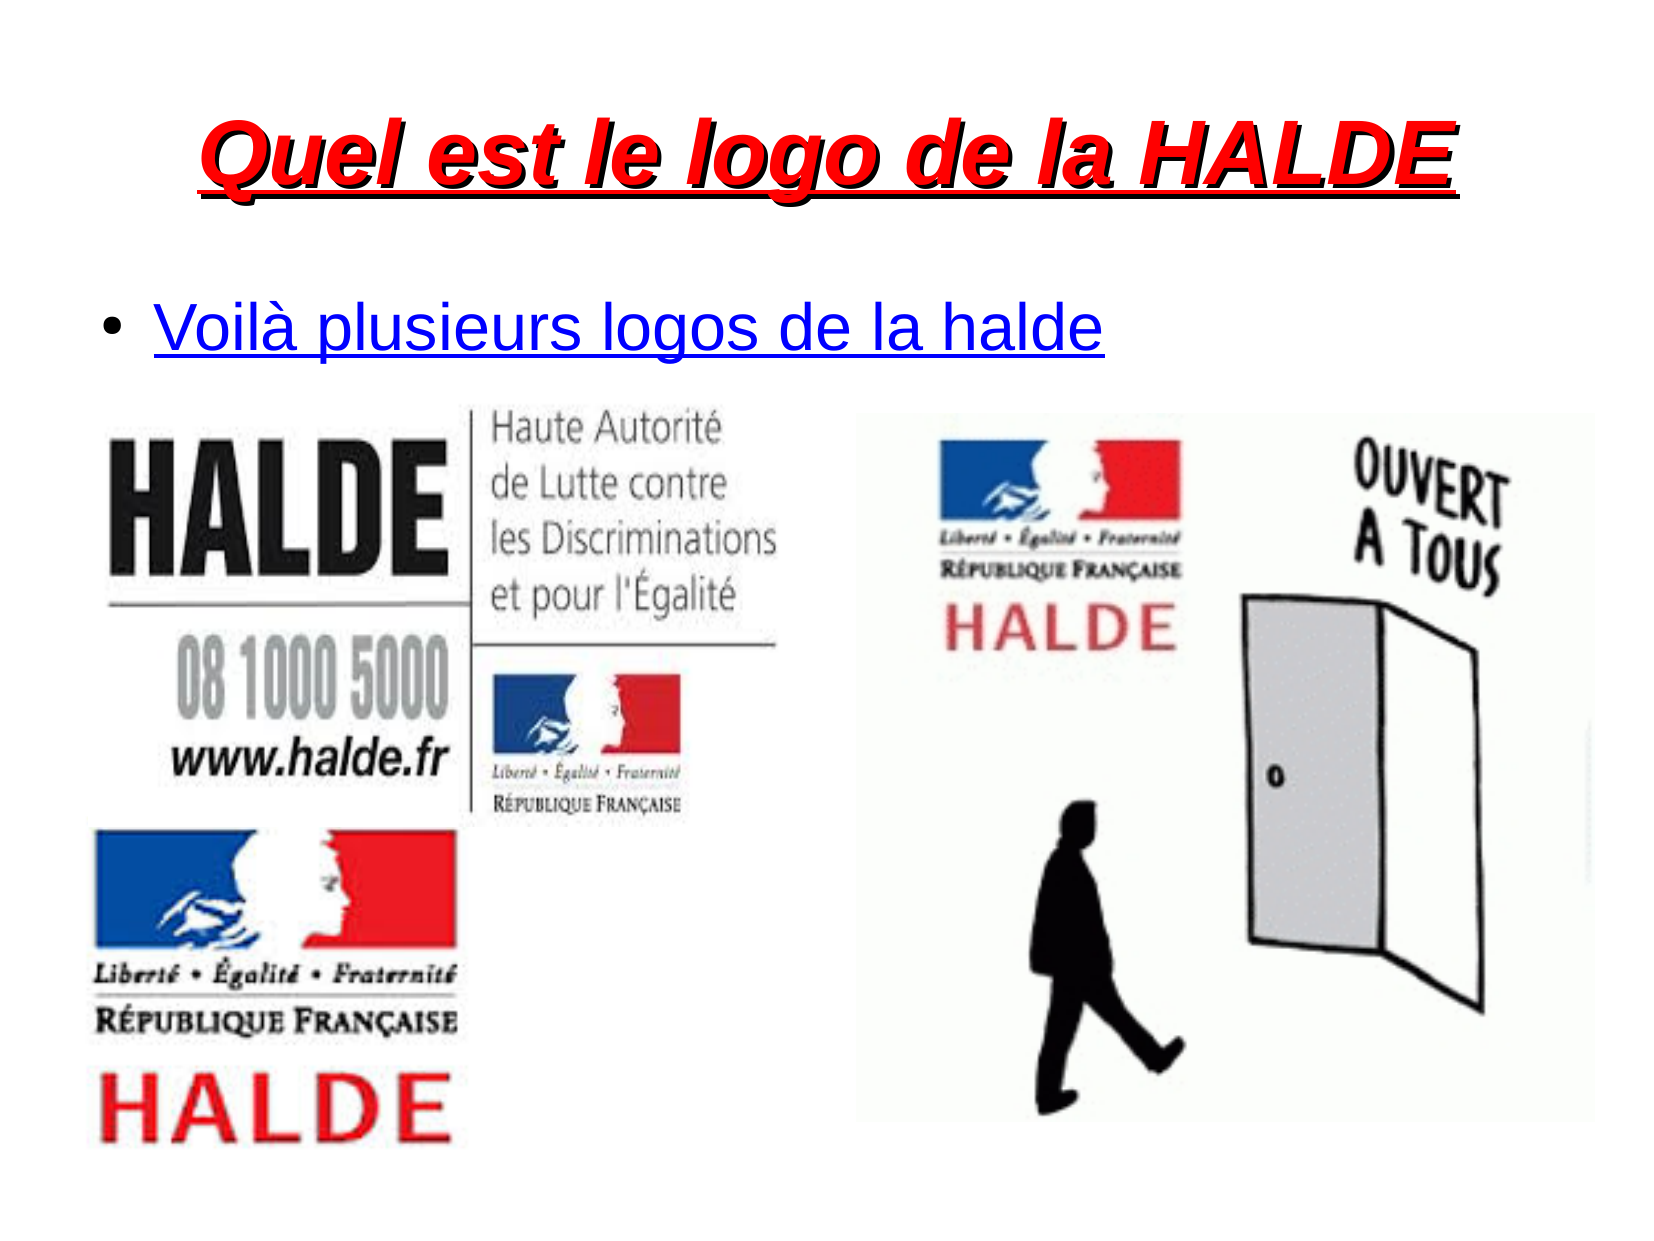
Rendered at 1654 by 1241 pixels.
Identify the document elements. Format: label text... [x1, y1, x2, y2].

list Voilà plusieurs logos de la halde [82, 290, 1571, 1109]
title Quel est le logo de la HALDE [82, 49, 1571, 257]
picture [856, 413, 1595, 1123]
picture [24, 383, 796, 1170]
